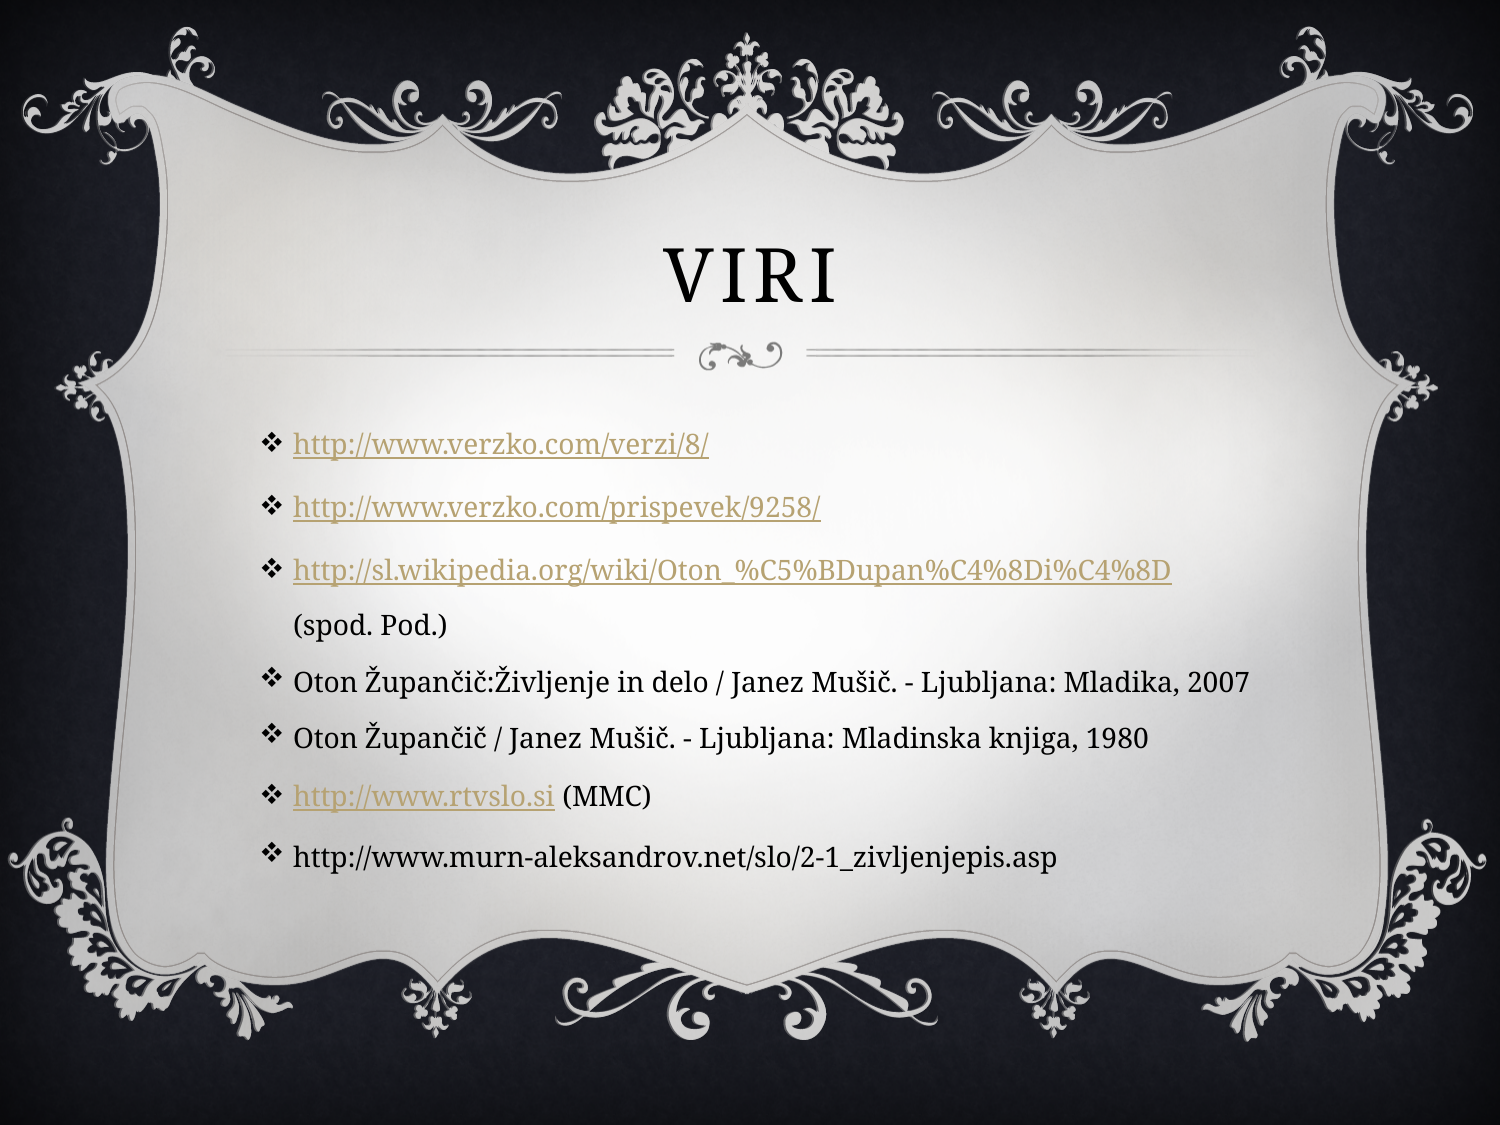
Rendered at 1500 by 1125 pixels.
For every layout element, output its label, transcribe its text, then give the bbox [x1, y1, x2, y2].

picture [0, 0, 1500, 1125]
list http://www.verzko.com/verzi/8/ http://www.verzko.com/prispevek/9258/ http://sl.wikipedia.org/wiki/Oton_%C5%BDupan%C4%8Di%C4%8D (spod. Pod.) Oton Župančič:Življenje in delo / Janez Mušič. - Ljubljana: Mladika, 2007 Oton Župančič / Janez Mušič. - Ljubljana: Mladinska knjiga, 1980 http://www.rtvslo.si (MMC) http://www.murn-aleksandrov.net/slo/2-1_zivljenjepis.asp [225, 399, 1275, 900]
title viri [225, 212, 1275, 325]
